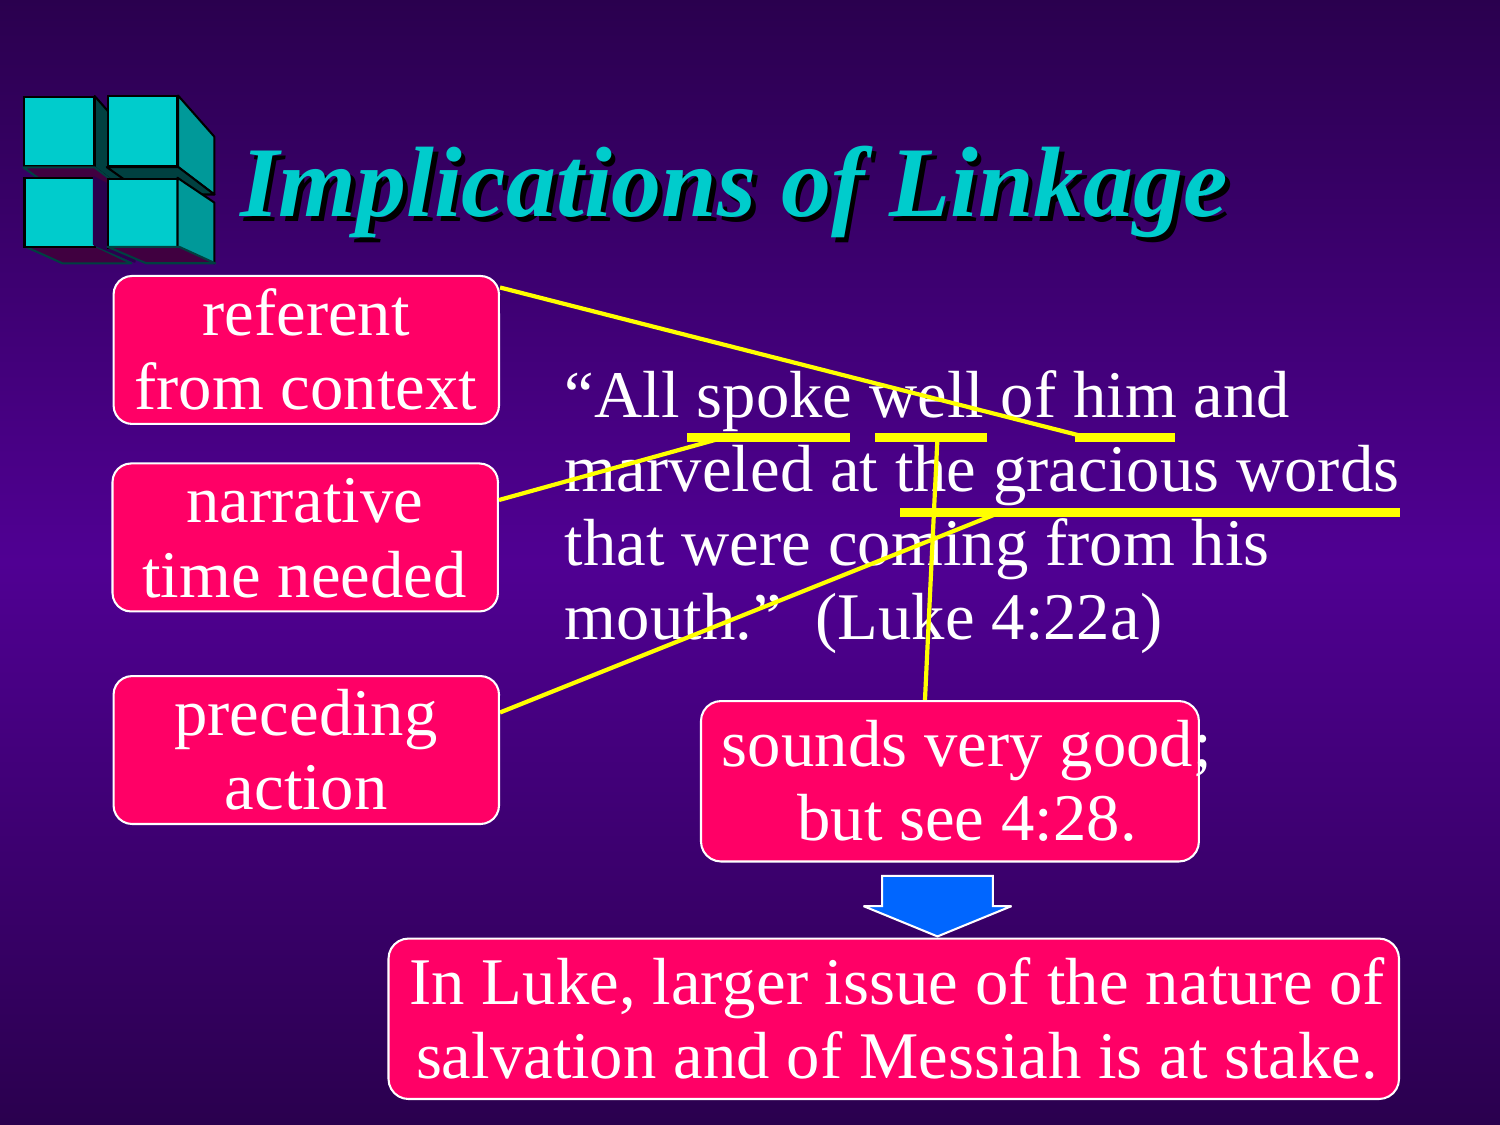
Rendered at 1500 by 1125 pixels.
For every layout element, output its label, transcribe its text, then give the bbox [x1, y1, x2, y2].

text_box narrative time needed [112, 463, 498, 612]
title Implications of Linkage [224, 78, 1388, 288]
text_box “All spoke well of him and marveled at the gracious words that were coming from his mouth.” (Luke 4:22a) [549, 349, 1438, 662]
text_box [863, 875, 1012, 937]
text_box “All spoke well of him and marveled at the gracious words that were coming from his mouth.” (Luke 4:22a) [635, 544, 930, 662]
text_box preceding action [113, 676, 500, 824]
text_box referent from context [113, 275, 500, 424]
text_box sounds very good; but see 4:28. [700, 701, 1199, 862]
text_box In Luke, larger issue of the nature of salvation and of Messiah is at stake. [388, 938, 1400, 1100]
